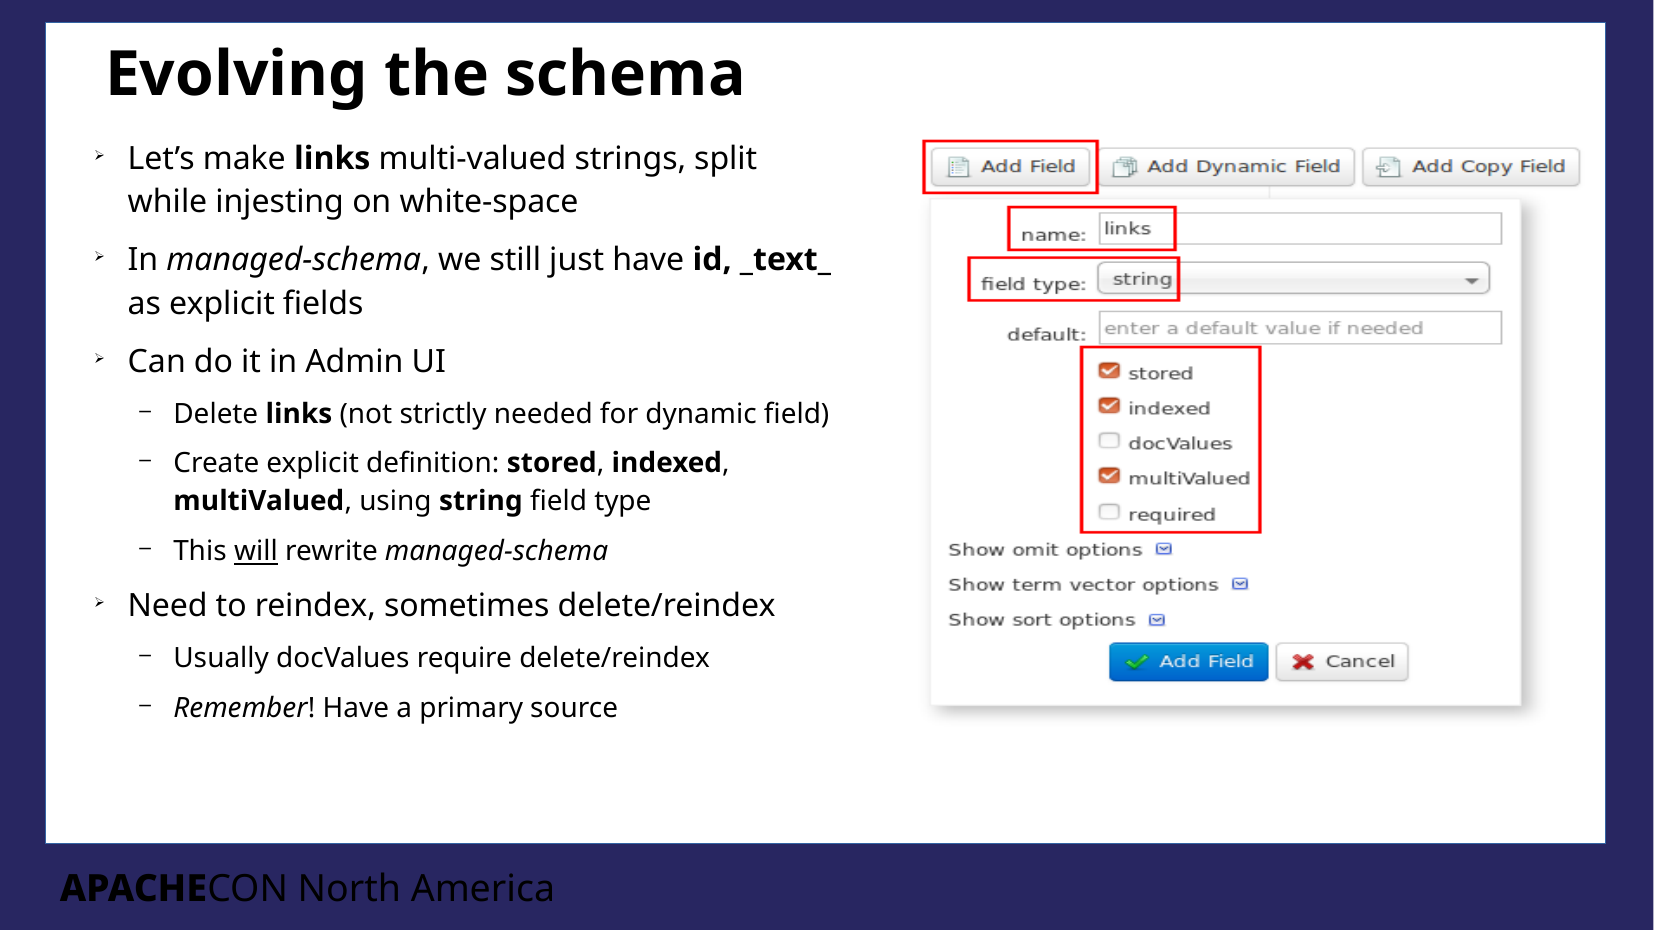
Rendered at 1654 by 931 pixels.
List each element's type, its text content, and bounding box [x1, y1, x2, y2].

picture [914, 136, 1591, 732]
title Evolving the schema [105, 32, 1546, 110]
list Let’s make links multi-valued strings, split while injesting on white-space In managed-schema, we still just have id, _text_ as explicit fields Can do it in Admin UI Delete links (not strictly needed for dynamic field) Create explicit definition: stored, indexed, multiValued, using string field type This will rewrite managed-schema Need to reindex, sometimes delete/reindex Usually docValues require delete/reindex Remember! Have a primary source [82, 135, 841, 757]
